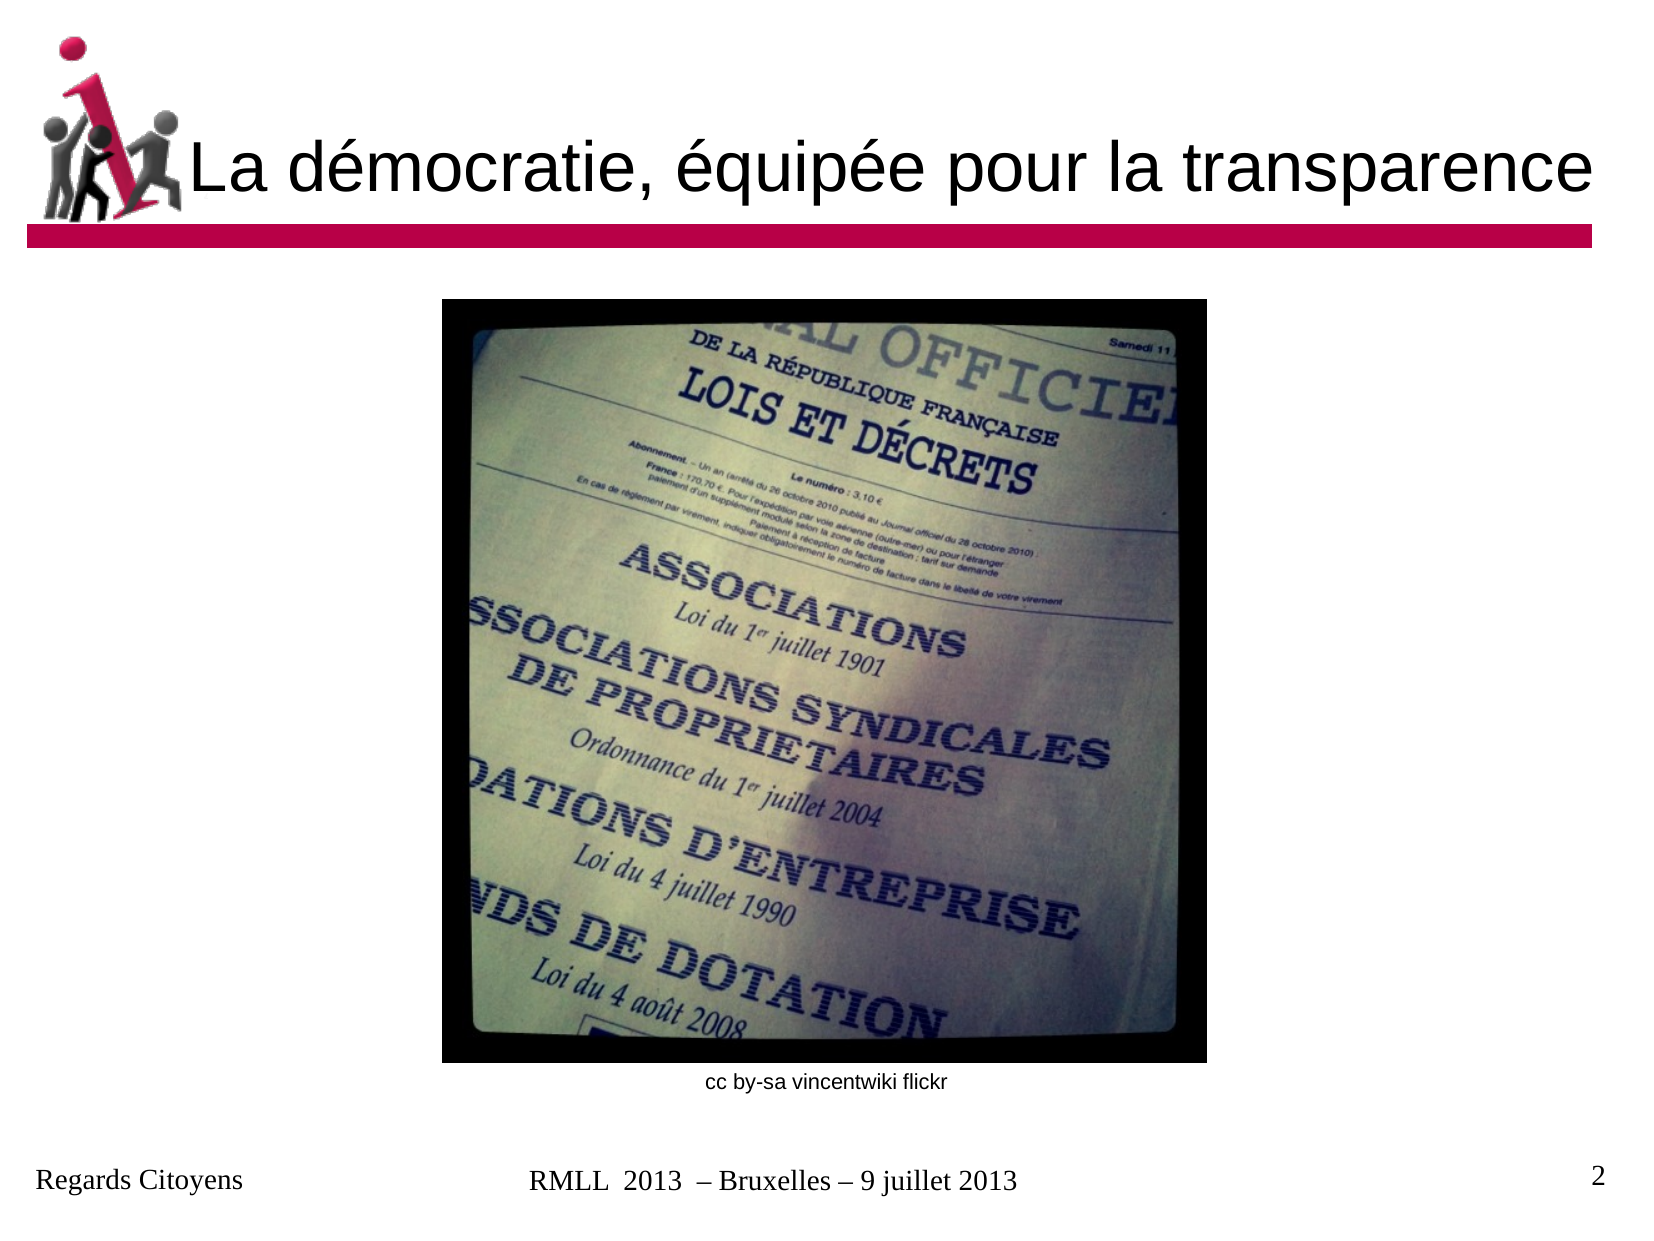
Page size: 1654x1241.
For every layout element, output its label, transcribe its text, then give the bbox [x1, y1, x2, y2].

title La démocratie, équipée pour la transparence [188, 70, 1601, 264]
text_box cc by-sa vincentwiki flickr [442, 1062, 1211, 1103]
picture [27, 31, 208, 224]
picture [442, 299, 1207, 1062]
